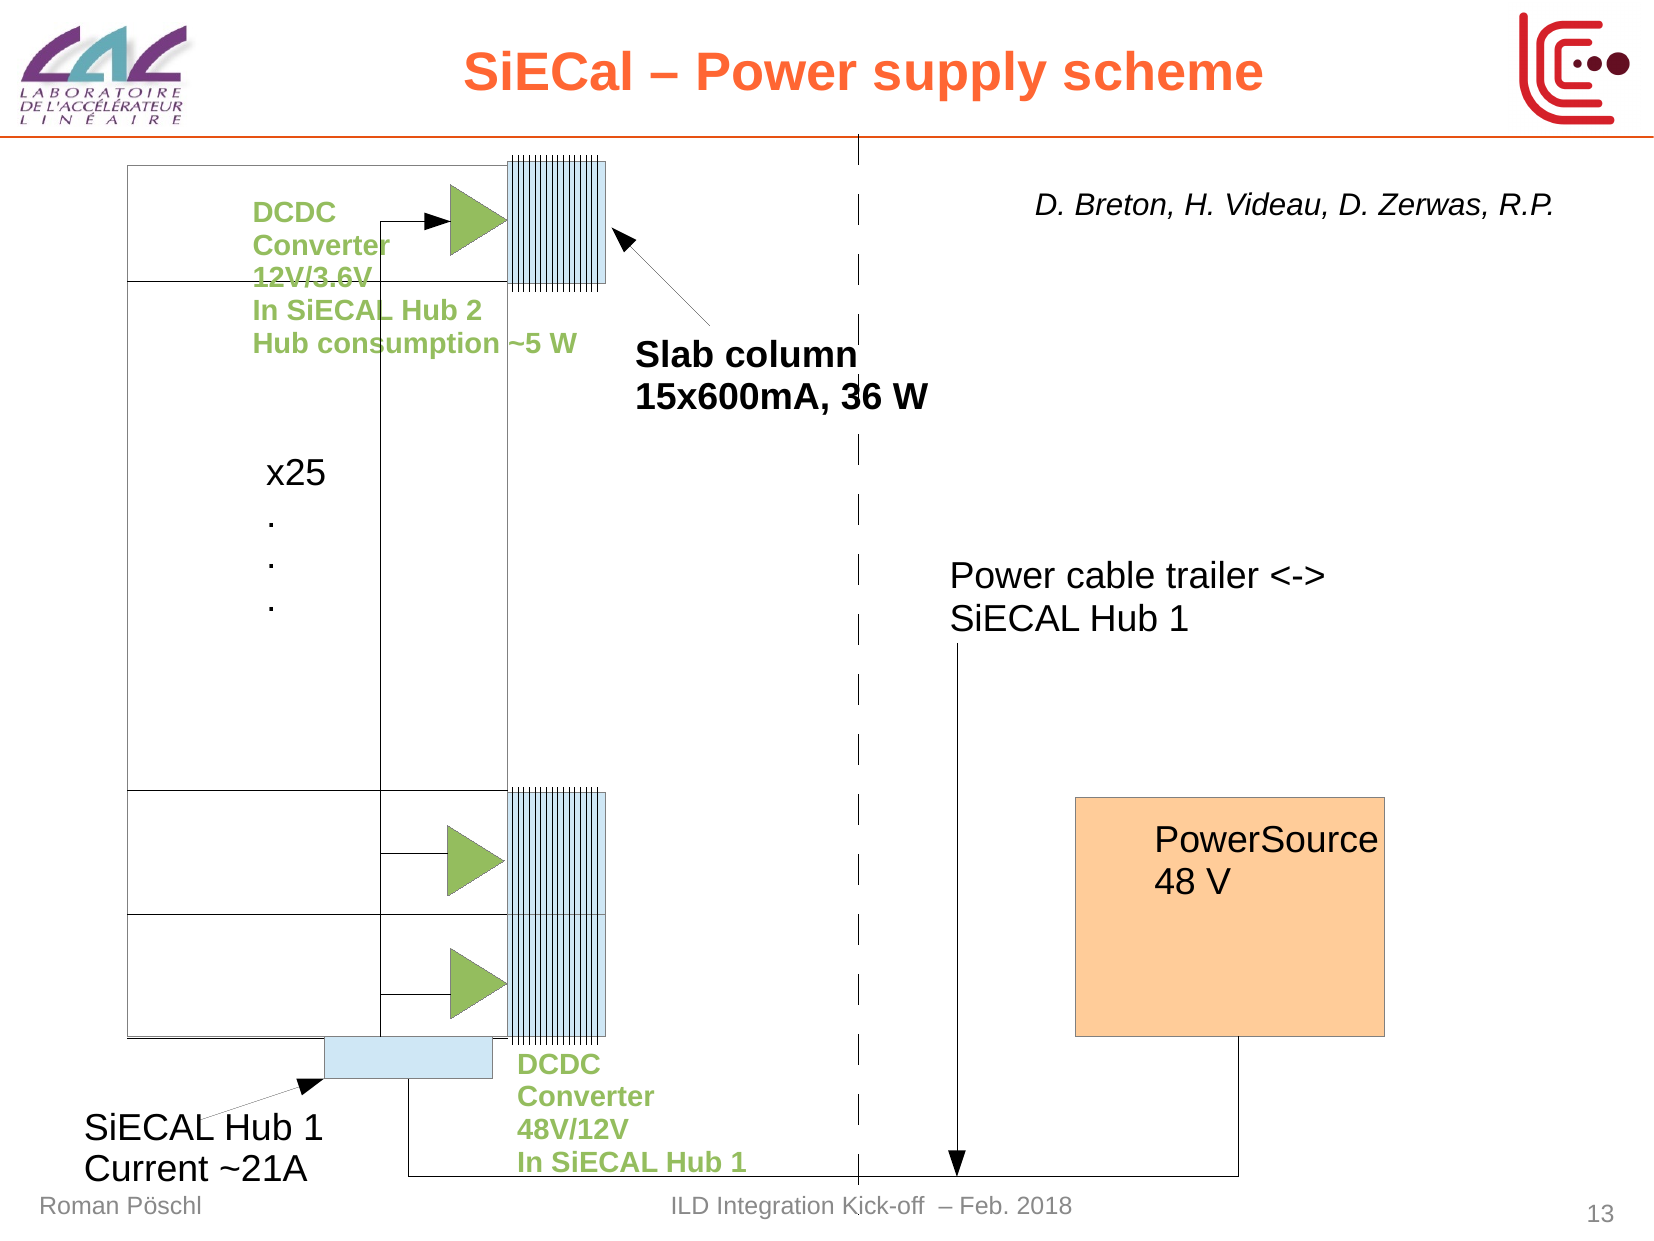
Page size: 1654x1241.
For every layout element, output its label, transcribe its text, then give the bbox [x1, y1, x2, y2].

text_box [570, 161, 574, 188]
text_box [127, 161, 512, 281]
text_box [530, 161, 535, 188]
text_box [592, 792, 597, 1037]
text_box [564, 792, 569, 1037]
picture [17, 22, 199, 127]
text_box [553, 792, 557, 1037]
text_box [581, 792, 586, 1037]
text_box [536, 792, 540, 1037]
text_box [575, 792, 580, 1037]
text_box [127, 791, 512, 1079]
text_box [381, 367, 508, 790]
text_box [536, 161, 540, 188]
text_box [127, 791, 380, 914]
text_box [558, 161, 563, 188]
text_box [519, 161, 523, 188]
picture [1508, 2, 1641, 135]
text_box [530, 792, 535, 1037]
text_box [519, 792, 523, 1037]
text_box Power cable trailer <-> SiECAL Hub 1 [934, 547, 1353, 647]
text_box [524, 792, 529, 1037]
text_box [553, 161, 557, 188]
text_box [581, 161, 586, 188]
text_box x25 . . . [251, 443, 342, 627]
text_box [598, 161, 606, 284]
text_box DCDC Converter 12V/3.6V In SiECAL Hub 2 Hub consumption ~5 W [237, 188, 593, 367]
text_box DCDC Converter 48V/12V In SiECAL Hub 1 [502, 1040, 763, 1187]
text_box [524, 161, 529, 188]
text_box [570, 792, 574, 1037]
text_box [592, 161, 597, 284]
text_box [587, 792, 591, 1037]
text_box [587, 161, 591, 188]
text_box [575, 161, 580, 188]
text_box PowerSource 48 V [1139, 811, 1395, 911]
text_box [541, 792, 546, 1037]
text_box [541, 161, 546, 188]
text_box SiECAL Hub 1 Current ~21A [69, 1098, 341, 1198]
text_box [564, 161, 569, 188]
text_box [1075, 797, 1385, 1037]
text_box [513, 161, 518, 188]
text_box D. Breton, H. Videau, D. Zerwas, R.P. [1020, 180, 1574, 230]
text_box [558, 792, 563, 1037]
text_box [127, 282, 380, 790]
text_box [547, 792, 552, 1037]
text_box [547, 161, 552, 188]
text_box [513, 792, 518, 1037]
text_box [598, 792, 606, 1037]
text_box Slab column 15x600mA, 36 W [620, 325, 945, 425]
title SiECal – Power supply scheme [128, 29, 1617, 113]
